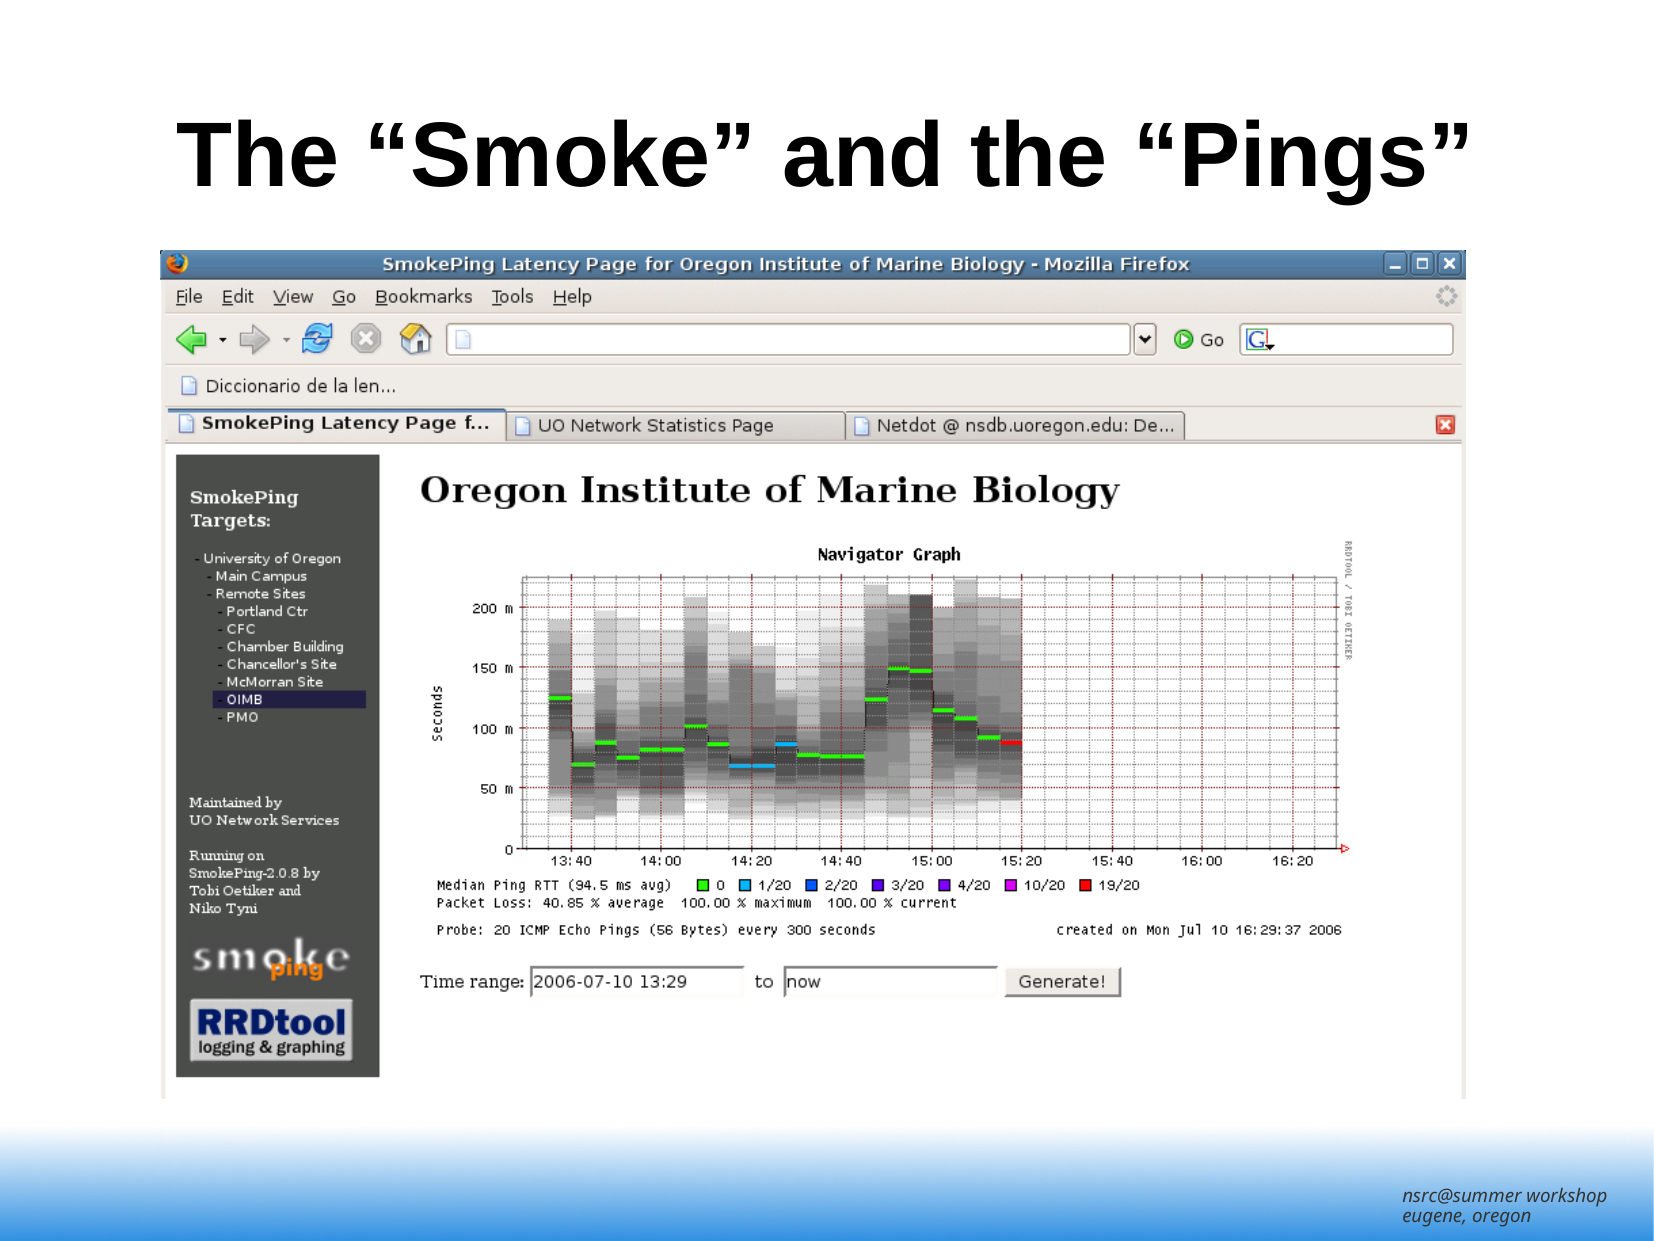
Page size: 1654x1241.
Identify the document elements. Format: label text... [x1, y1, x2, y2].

picture [160, 250, 1466, 1099]
picture [0, 1124, 1654, 1241]
title The “Smoke” and the “Pings” [82, 56, 1571, 249]
